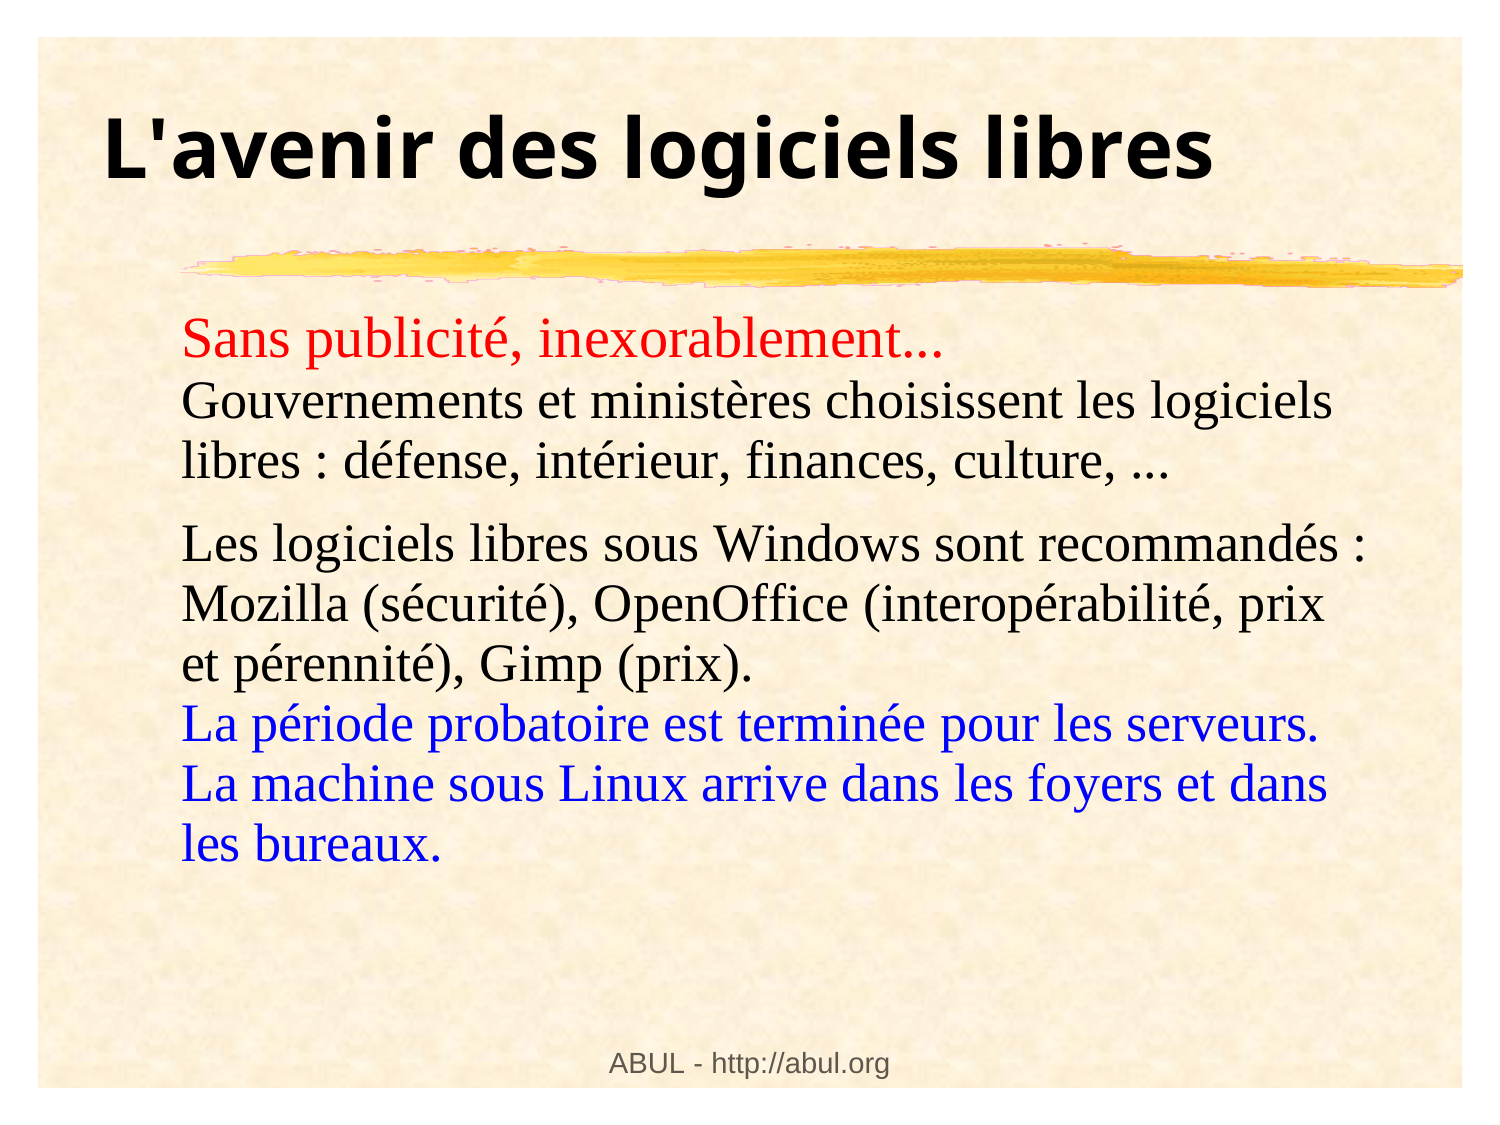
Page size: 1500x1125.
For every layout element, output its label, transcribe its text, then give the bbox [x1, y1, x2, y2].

title L'avenir des logiciels libres [101, 39, 1312, 253]
text_box Sans publicité, inexorablement... Gouvernements et ministères choisissent les logiciels libres : défense, intérieur, finances, culture, ... Les logiciels libres sous Windows sont recommandés : Mozilla (sécurité), OpenOffice (interopérabilité, prix et pérennité), Gimp (prix). La période probatoire est terminée pour les serveurs. La machine sous Linux arrive dans les foyers et dans les bureaux. [181, 305, 1372, 1006]
picture [37, 37, 1463, 1088]
